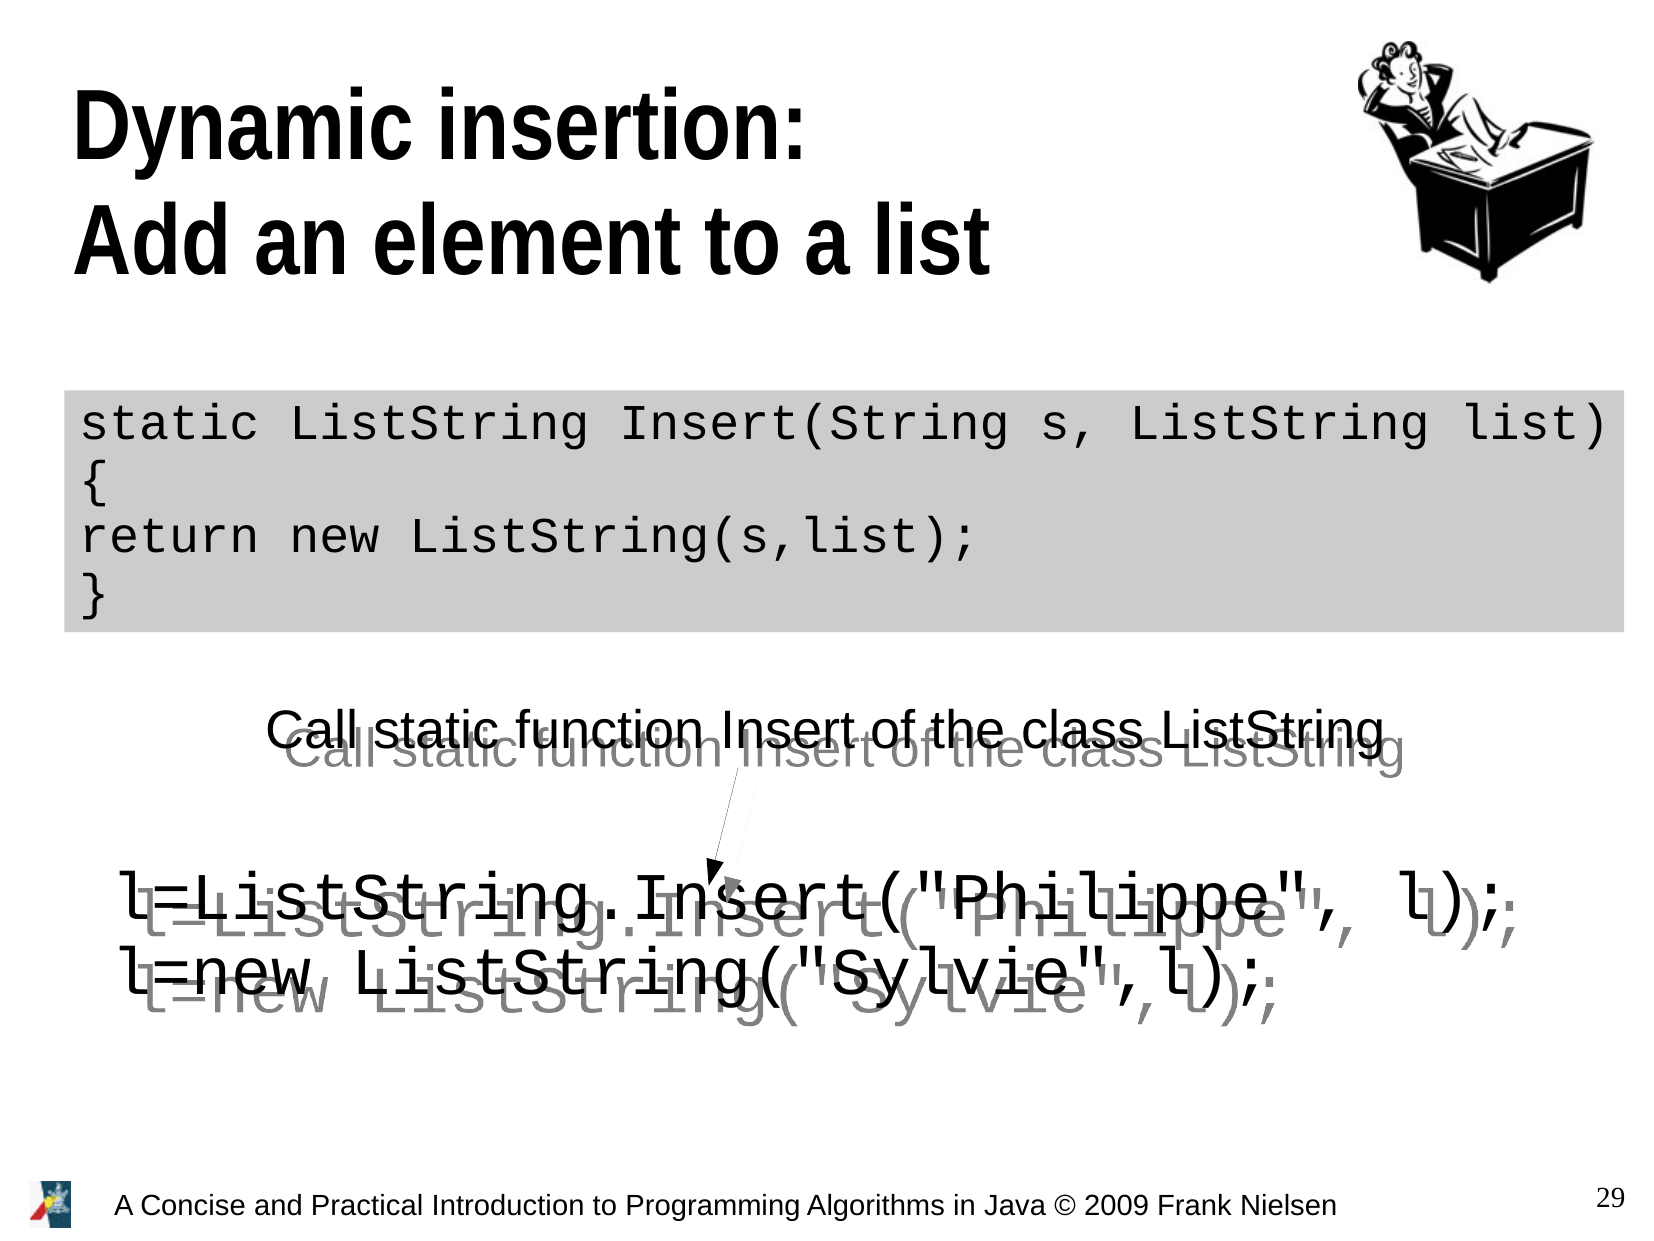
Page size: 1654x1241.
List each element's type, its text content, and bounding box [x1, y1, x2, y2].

text_box static ListString Insert(String s, ListString list) { return new ListString(s,list); } [64, 390, 1625, 621]
text_box l=ListString.Insert("Philippe", l); l=new ListString("Sylvie",l); [97, 856, 1527, 1023]
text_box Call static function Insert of the class ListString [250, 692, 1418, 768]
picture [29, 1181, 71, 1228]
picture [1358, 41, 1595, 284]
text_box Dynamic insertion: Add an element to a list [57, 59, 1007, 303]
